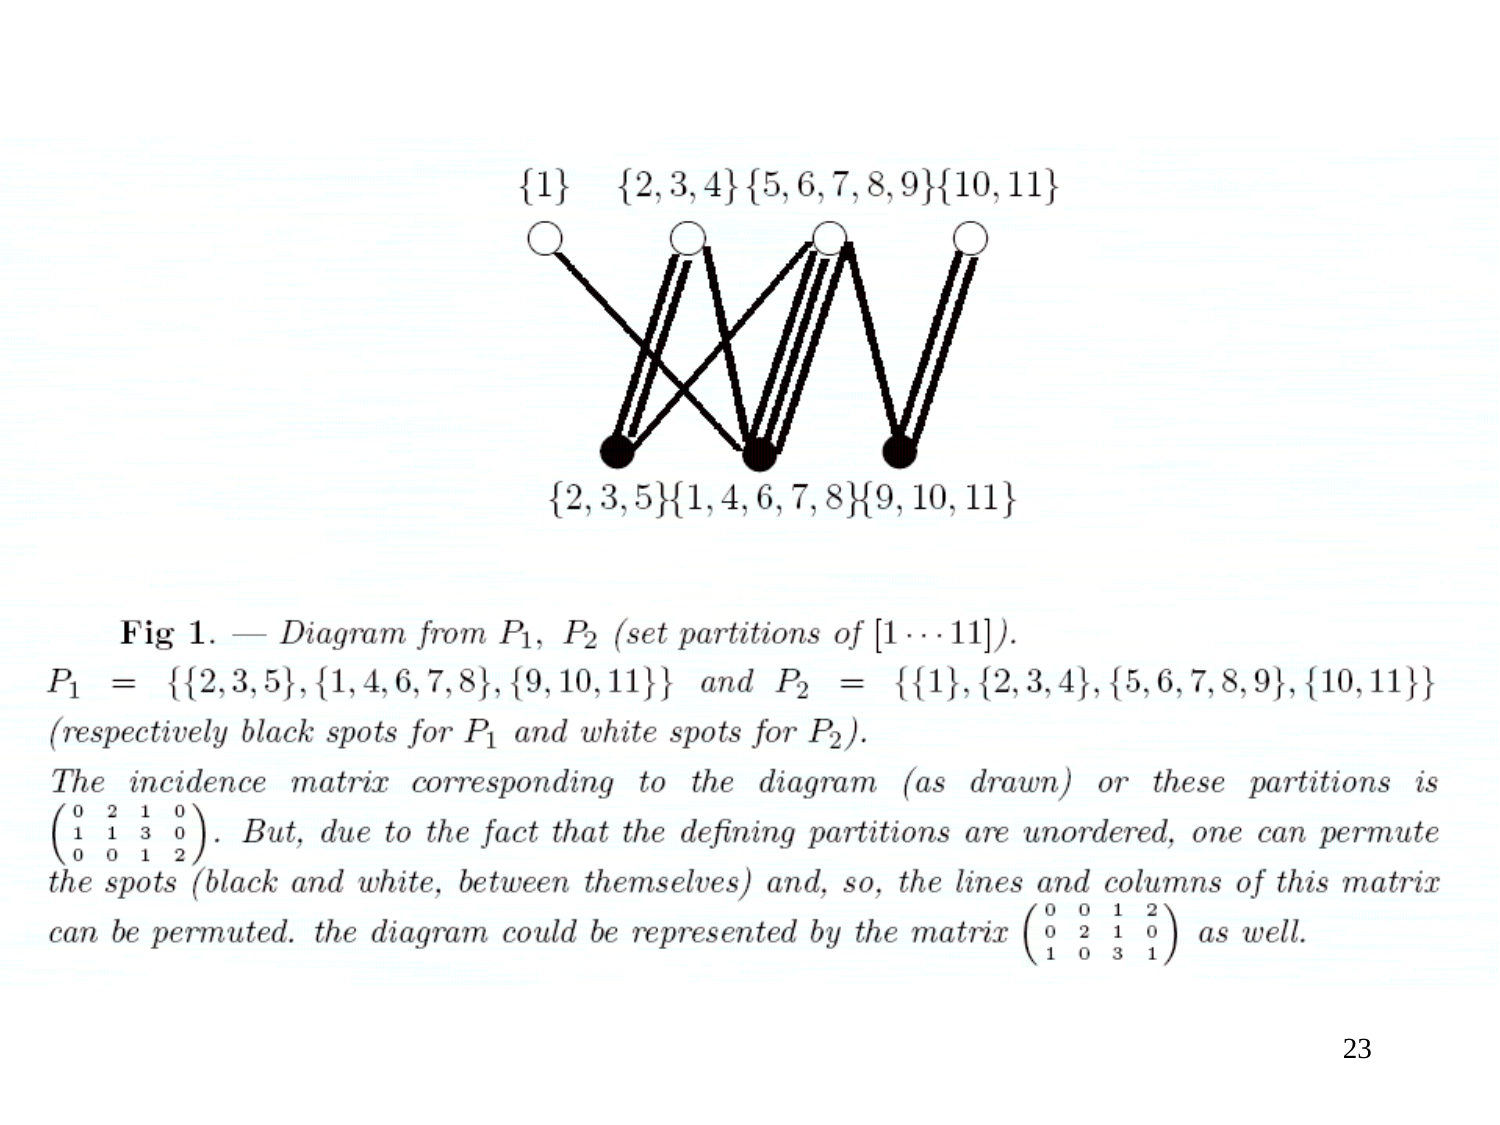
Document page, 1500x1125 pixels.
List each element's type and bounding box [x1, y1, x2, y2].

picture [1, 137, 1498, 985]
